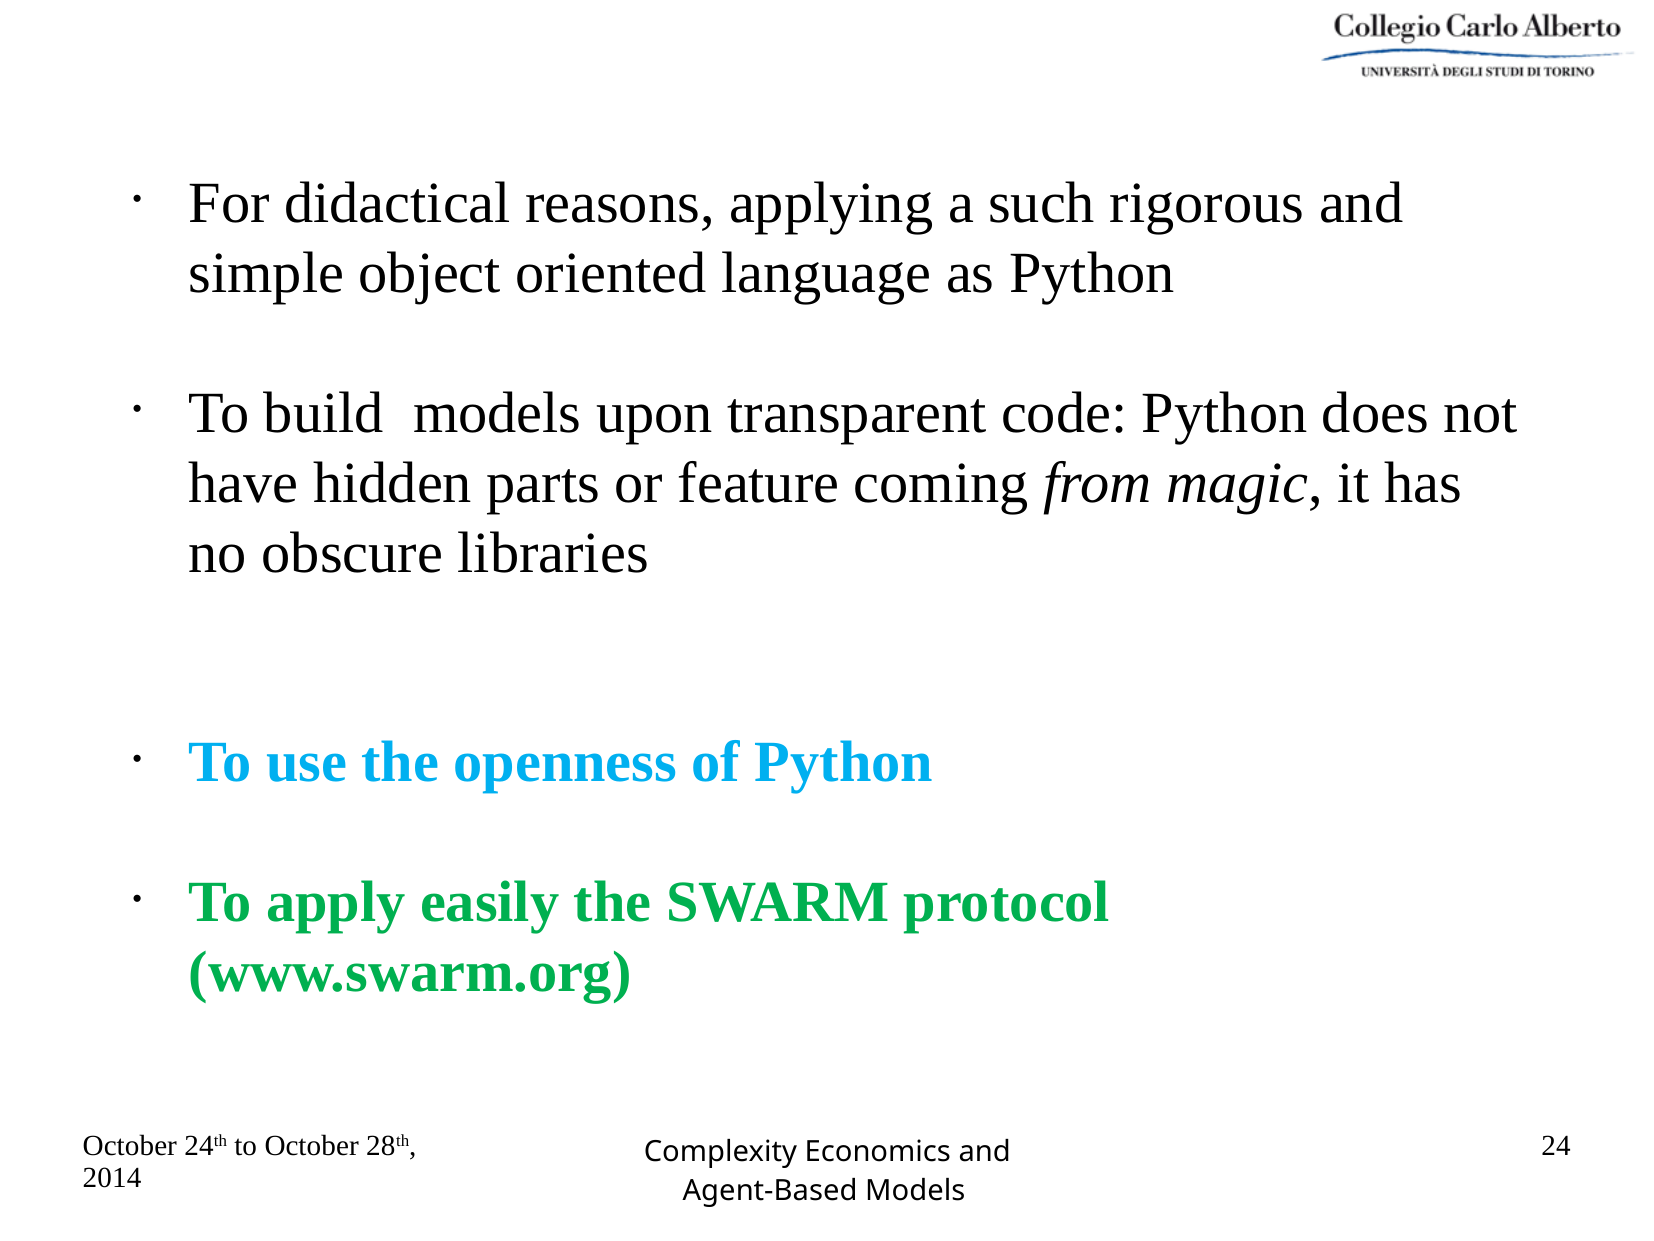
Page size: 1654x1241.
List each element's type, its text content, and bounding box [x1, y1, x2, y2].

text_box For didactical reasons, applying a such rigorous and simple object oriented language as Python To build models upon transparent code: Python does not have hidden parts or feature coming from magic, it has no obscure libraries To use the openness of Python To apply easily the SWARM protocol (www.swarm.org) [117, 156, 1536, 1004]
picture [1312, 0, 1645, 92]
